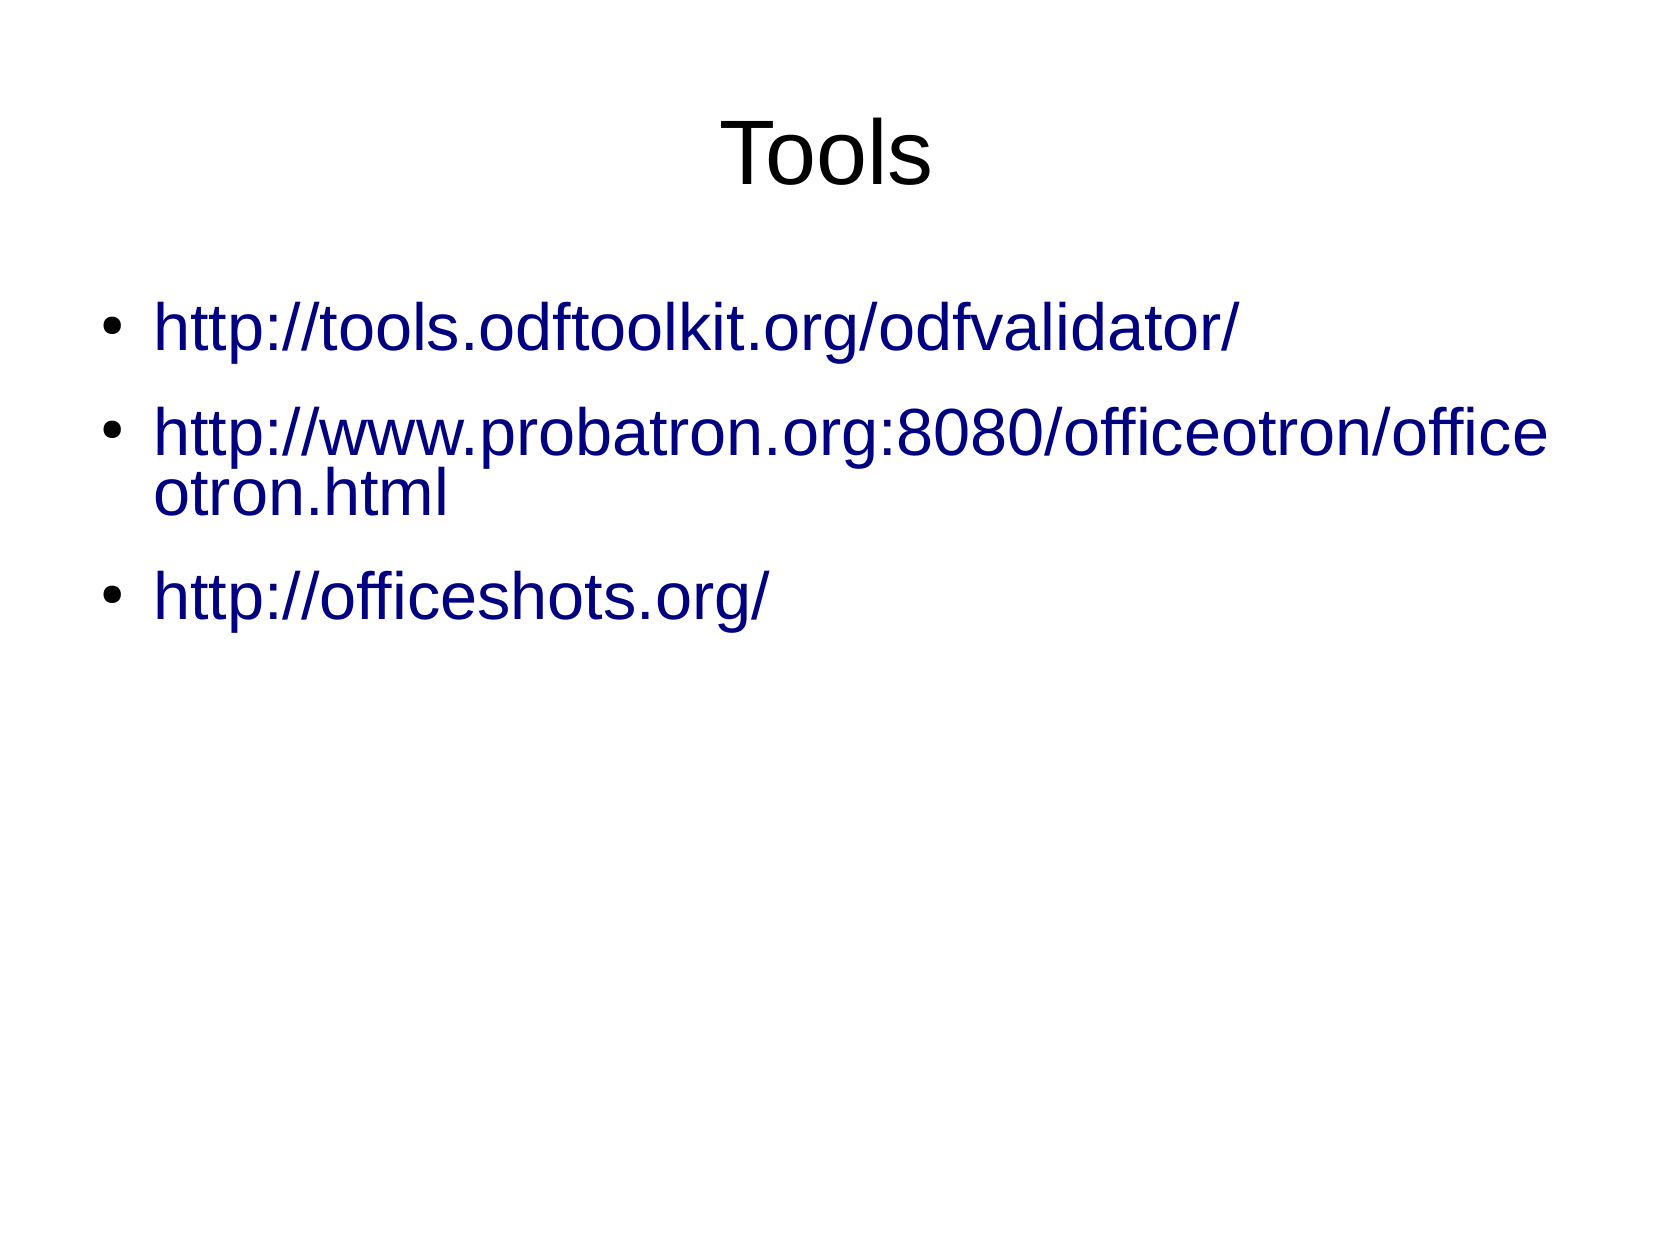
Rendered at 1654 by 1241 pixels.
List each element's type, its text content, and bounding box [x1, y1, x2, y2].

title Tools [82, 56, 1571, 250]
list http://tools.odftoolkit.org/odfvalidator/ http://www.probatron.org:8080/officeotron/officeotron.html http://officeshots.org/ [82, 290, 1571, 1109]
